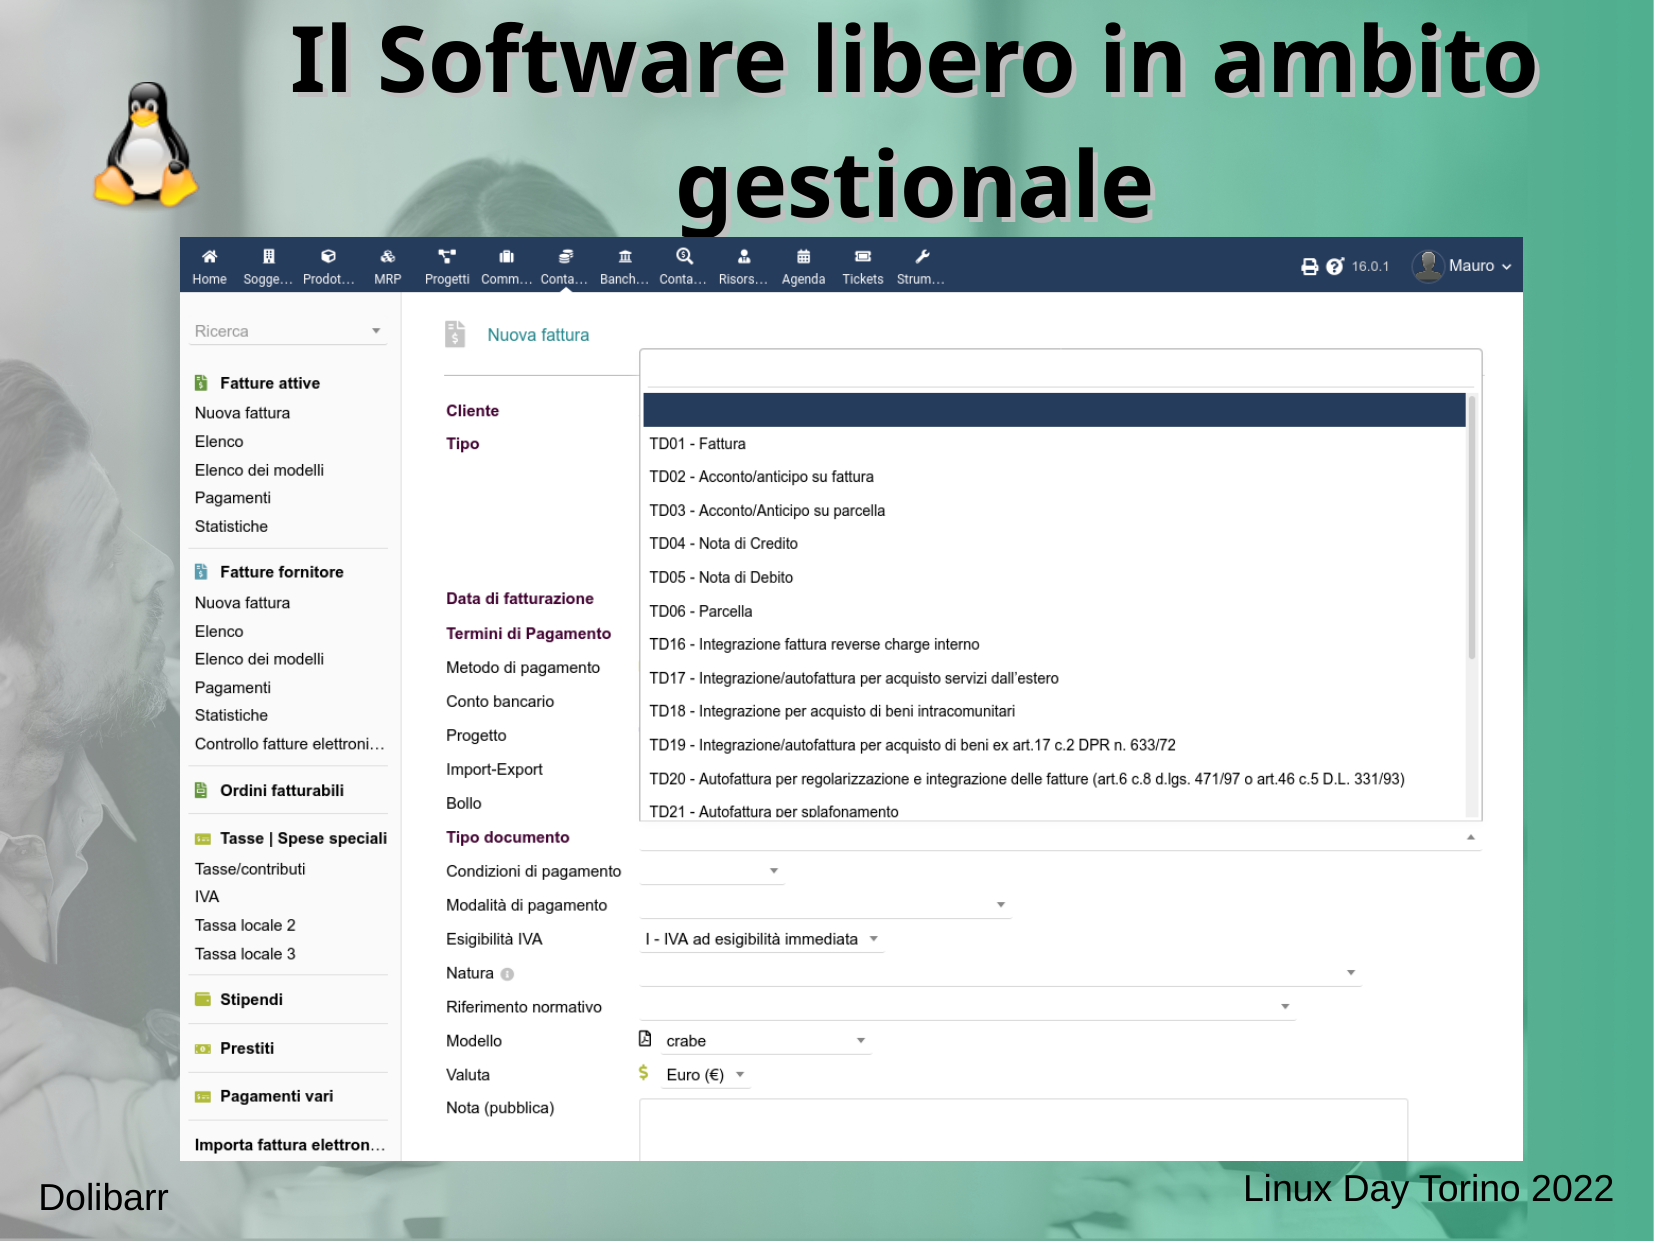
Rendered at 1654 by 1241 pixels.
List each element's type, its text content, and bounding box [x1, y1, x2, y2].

table_cell [130, 766, 180, 830]
table_cell [130, 510, 180, 574]
title Il Software libero in ambito gestionale [259, 17, 1571, 222]
picture [0, 0, 1654, 1241]
table_cell [130, 702, 180, 766]
table_cell [130, 638, 180, 702]
table_cell [130, 574, 180, 638]
text_box Linux Day Torino 2022 [1228, 1159, 1630, 1217]
table_header [130, 410, 180, 510]
text_box Dolibarr [23, 1169, 185, 1227]
